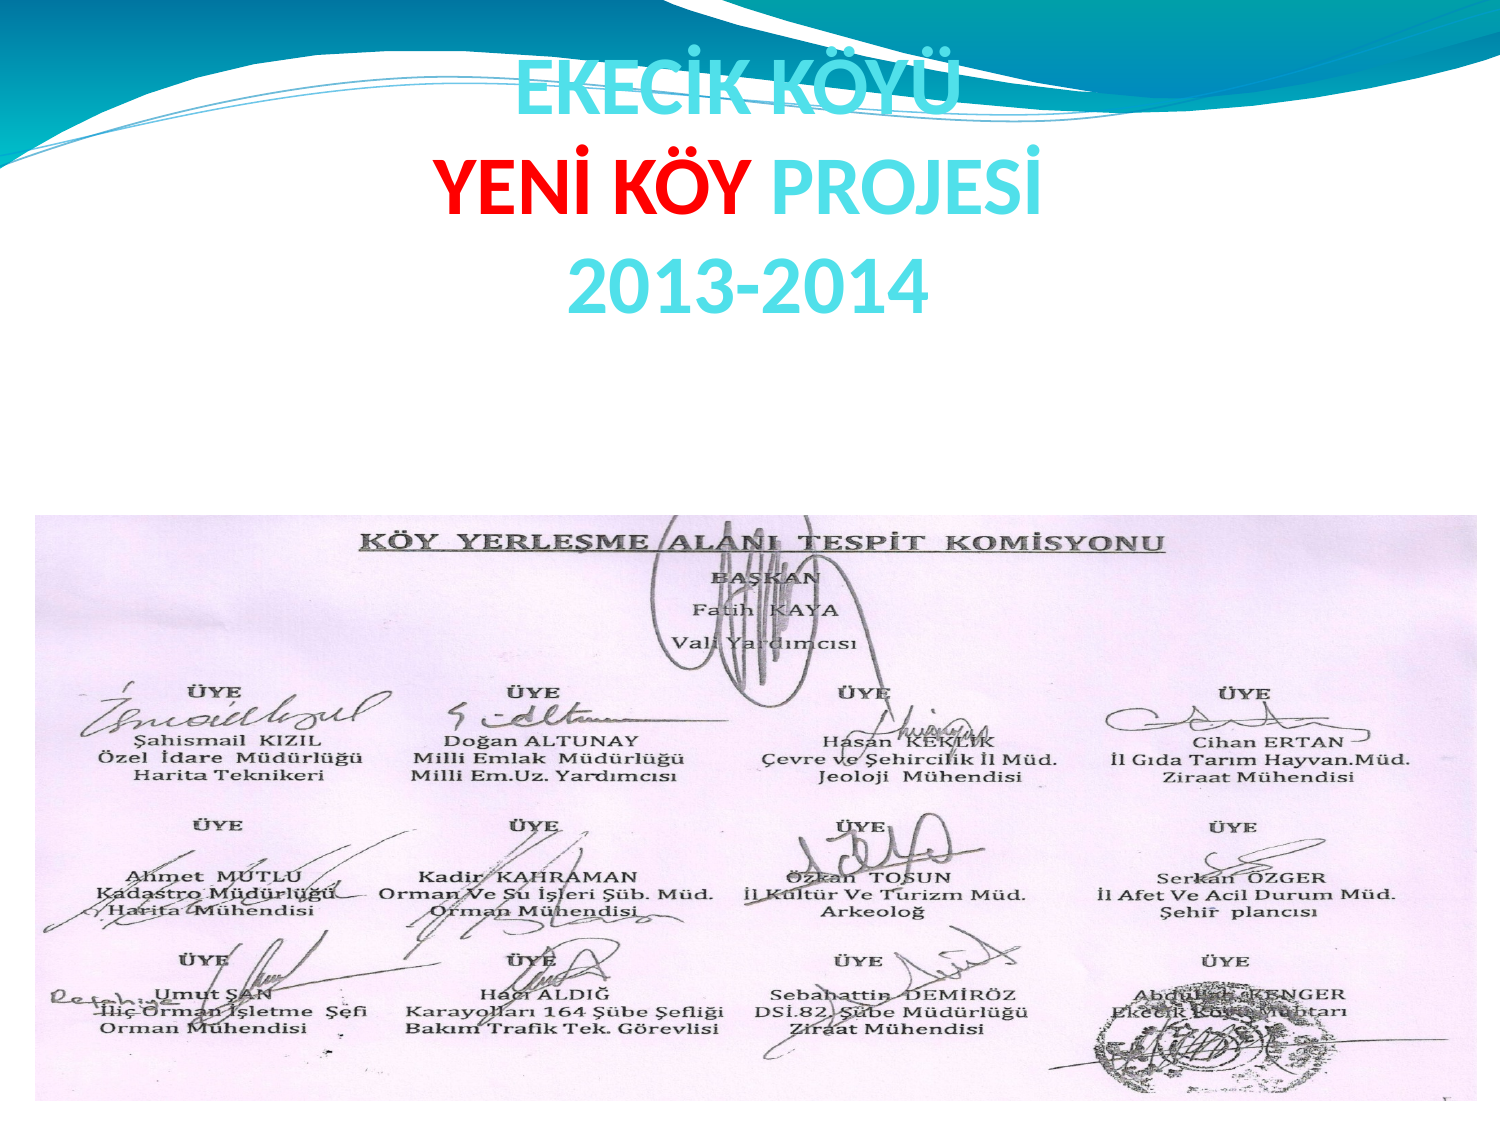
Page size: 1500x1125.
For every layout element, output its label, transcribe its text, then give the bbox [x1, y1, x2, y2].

text_box EKECİK KÖYÜ YENİ KÖY PROJESİ 2013-2014 YENİ YERLEŞİM YERİ, YER TESBİT KOMİSYON KARARLARI [46, 23, 1454, 516]
picture [35, 515, 1477, 1101]
